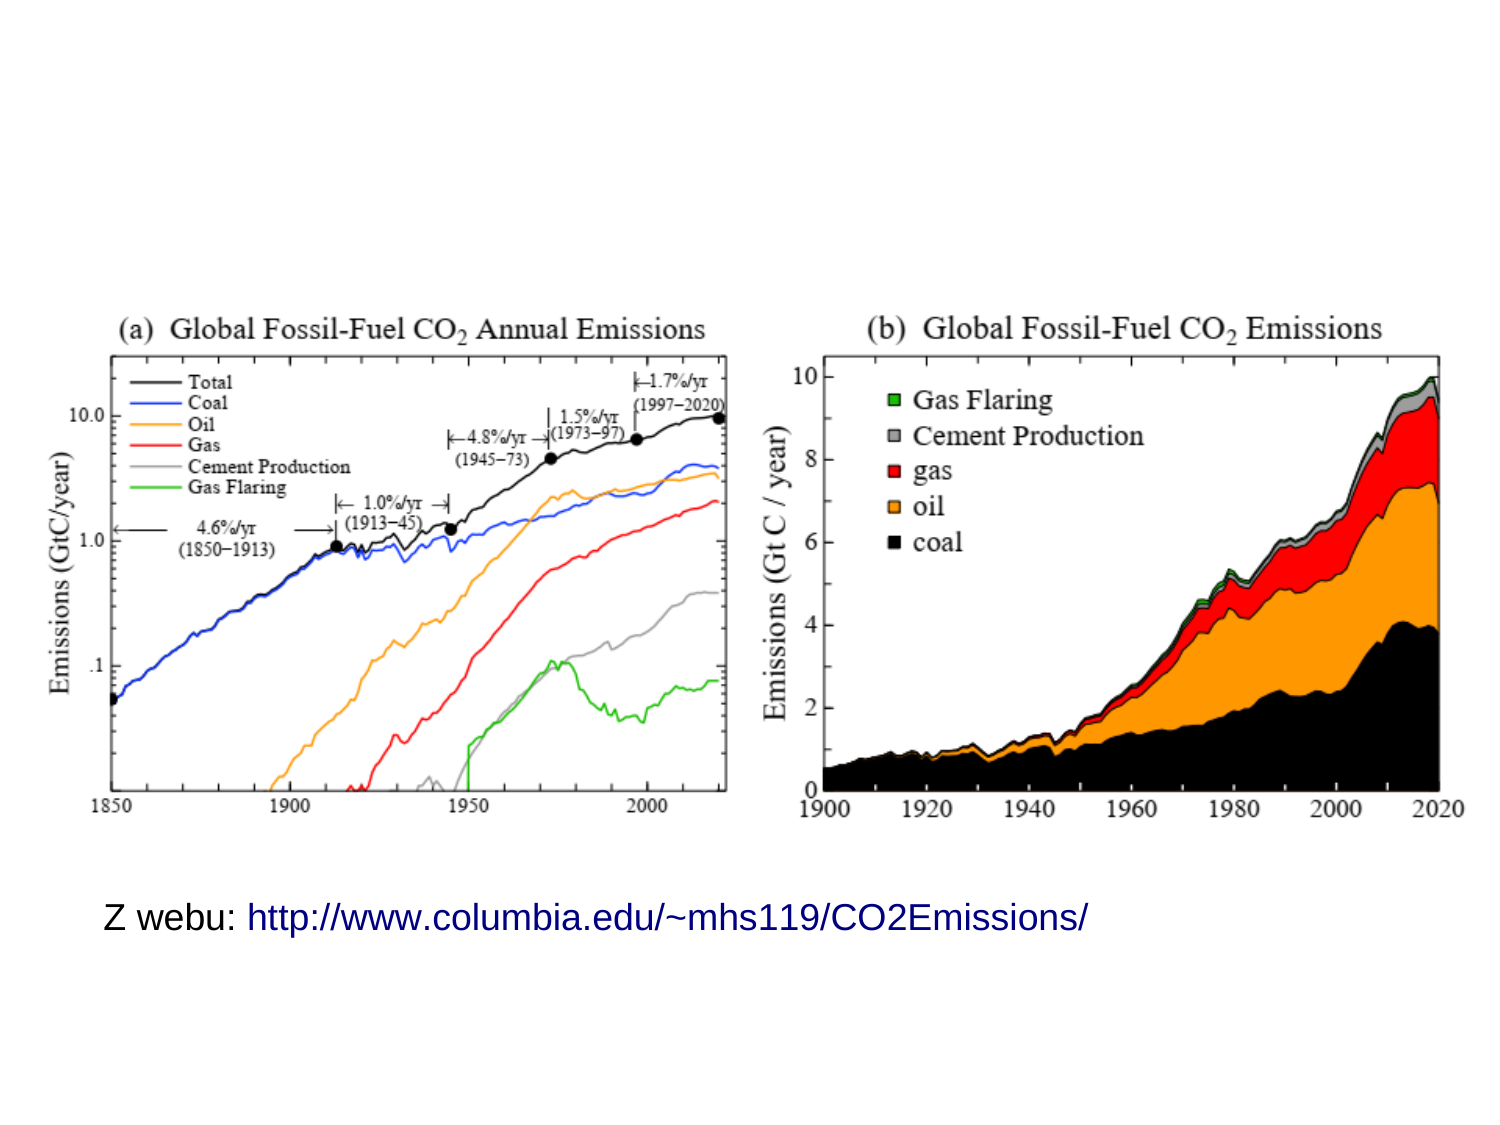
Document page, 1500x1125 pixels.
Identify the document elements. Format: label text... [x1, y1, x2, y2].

text_box Z webu: http://www.columbia.edu/~mhs119/CO2Emissions/ [88, 885, 1352, 946]
picture [43, 300, 1478, 834]
